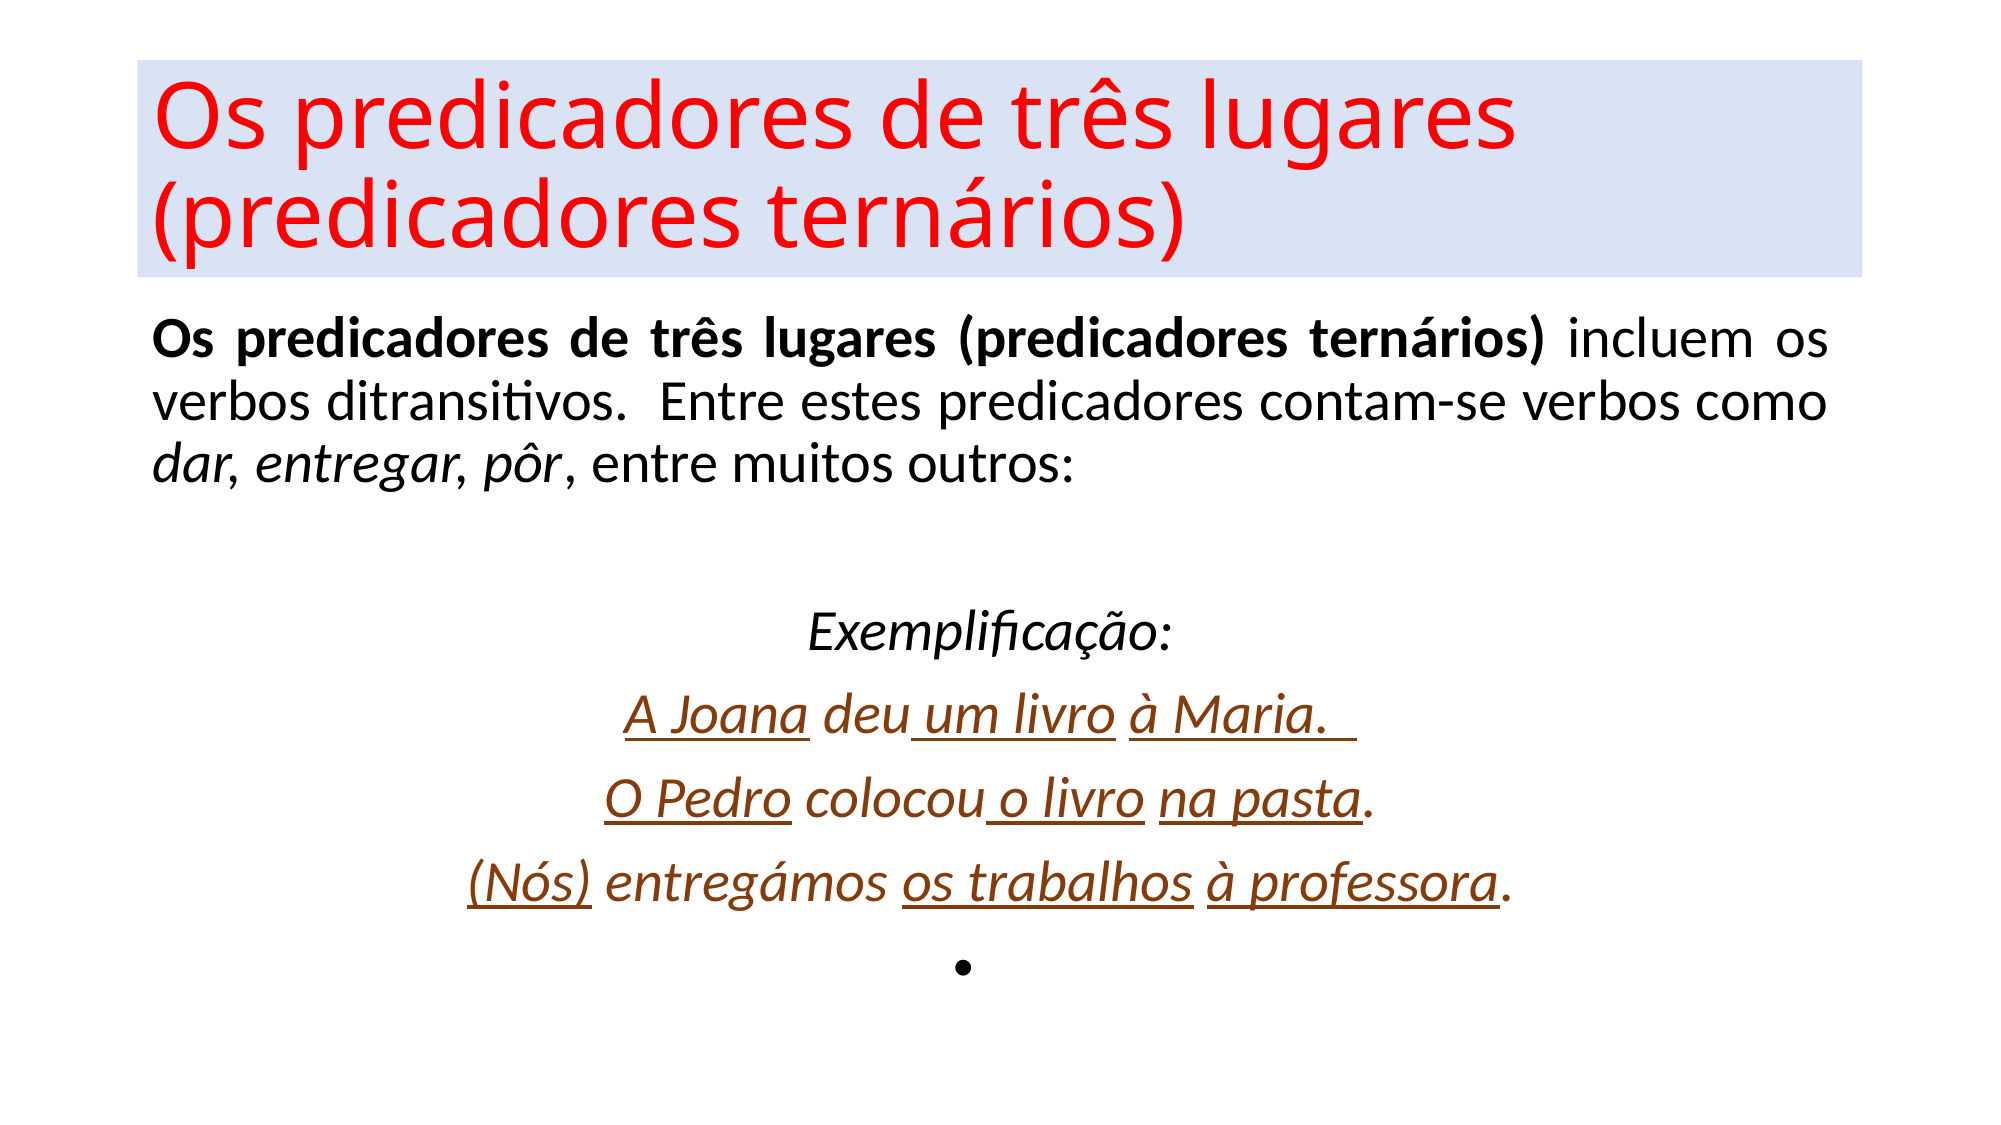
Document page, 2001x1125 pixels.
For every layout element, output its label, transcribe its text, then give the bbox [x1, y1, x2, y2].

list Os predicadores de três lugares (predicadores ternários) incluem os verbos ditransitivos. Entre estes predicadores contam-se verbos como dar, entregar, pôr, entre muitos outros: Exemplificação: A Joana deu um livro à Maria. O Pedro colocou o livro na pasta. (Nós) entregámos os trabalhos à professora. [137, 299, 1863, 1014]
title Os predicadores de três lugares (predicadores ternários) [137, 59, 1863, 278]
